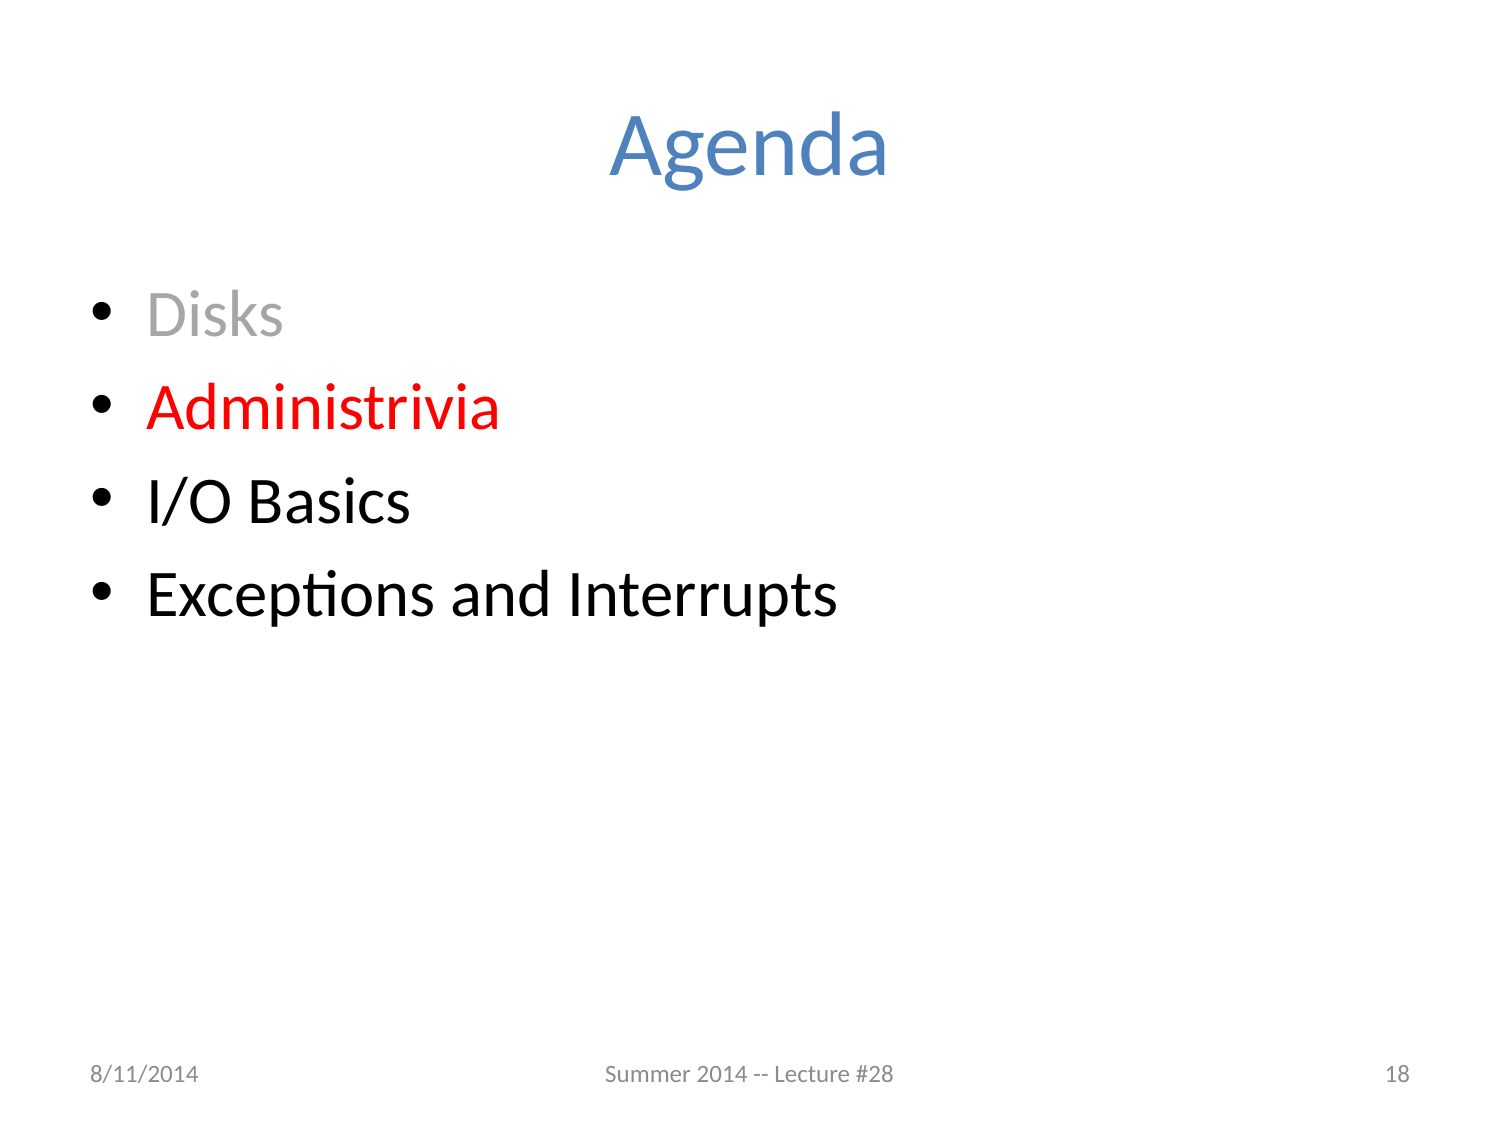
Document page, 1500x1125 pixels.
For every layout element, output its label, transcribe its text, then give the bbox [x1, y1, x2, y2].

list Disks Administrivia I/O Basics Exceptions and Interrupts [75, 262, 1425, 1073]
footer Summer 2014 -- Lecture #28 [512, 1042, 988, 1103]
slide_number 8/11/2014 [75, 1042, 425, 1103]
slide_number <number> [1074, 1042, 1425, 1103]
title Agenda [75, 45, 1425, 233]
